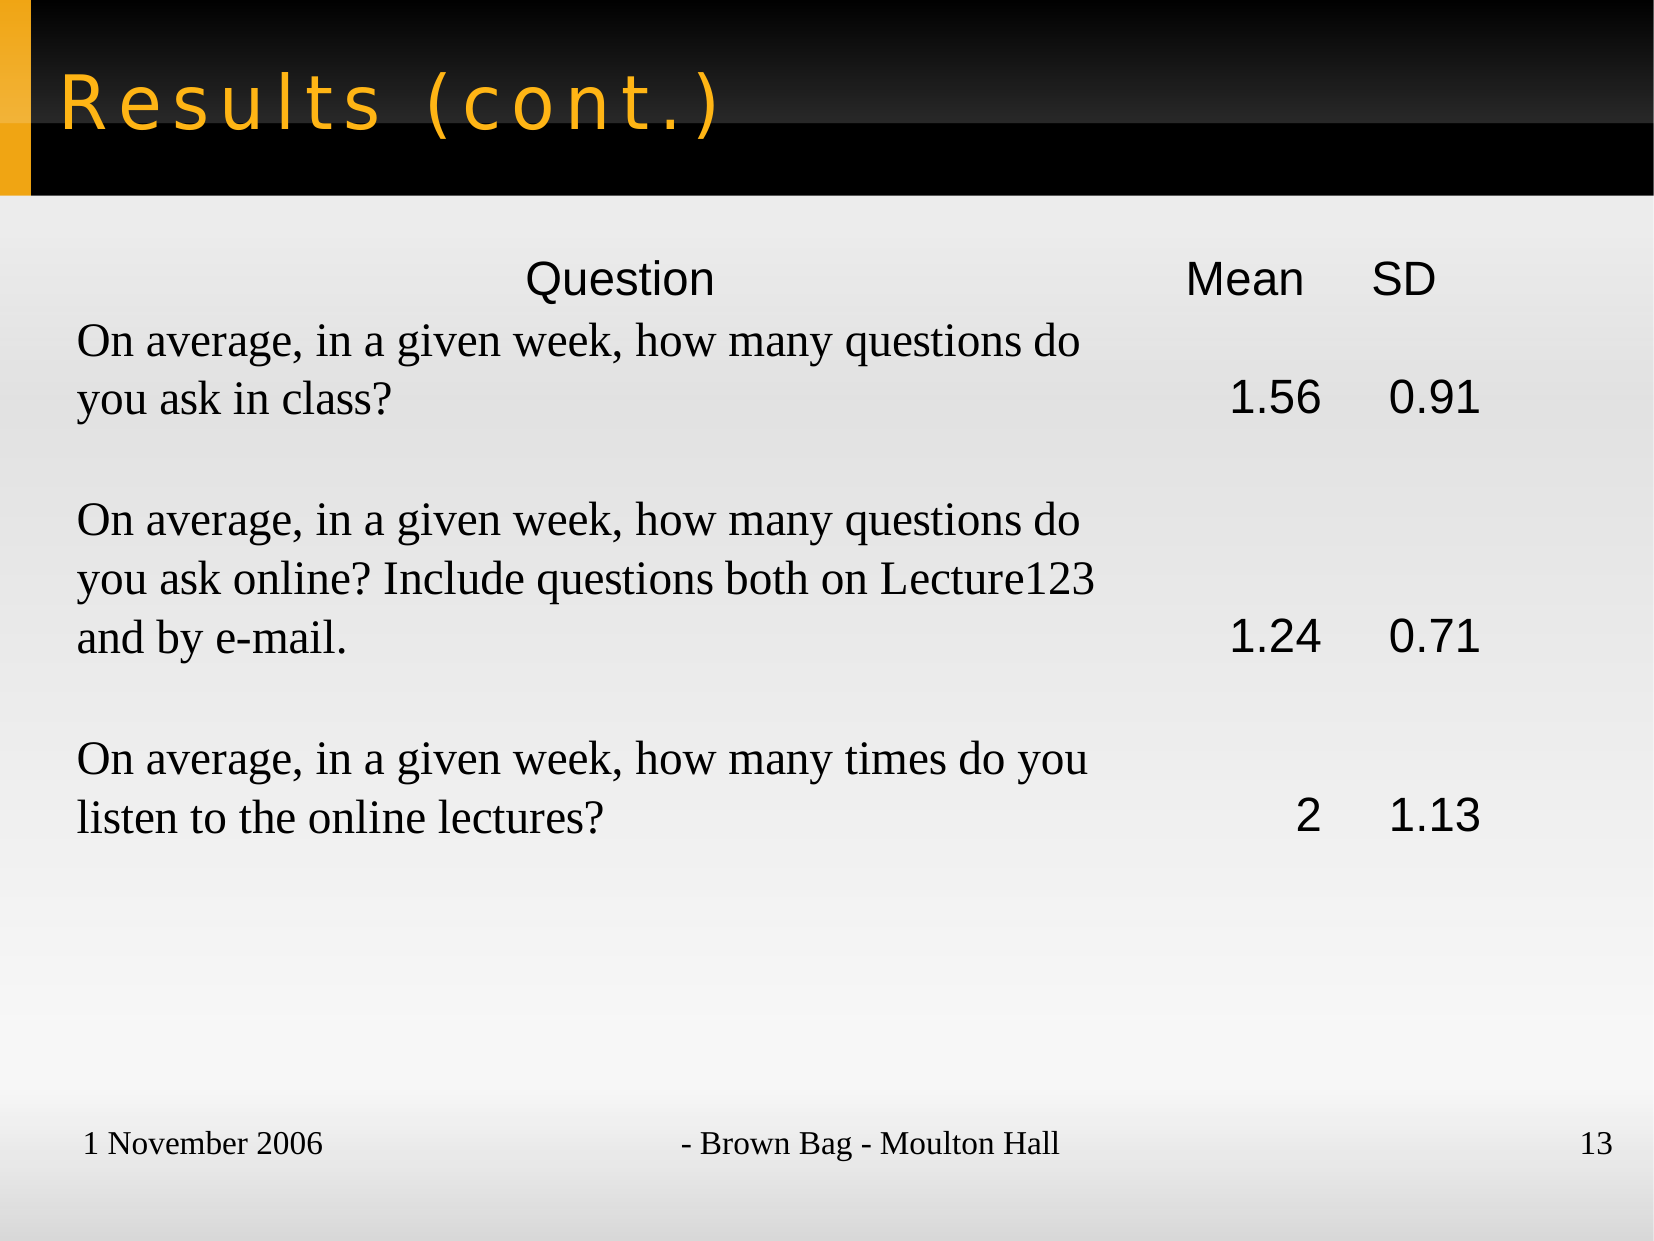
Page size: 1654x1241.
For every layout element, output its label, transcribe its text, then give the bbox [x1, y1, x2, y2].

chart [74, 251, 1486, 1033]
title Results (cont.) [59, 29, 1270, 178]
picture [0, 0, 1654, 1241]
